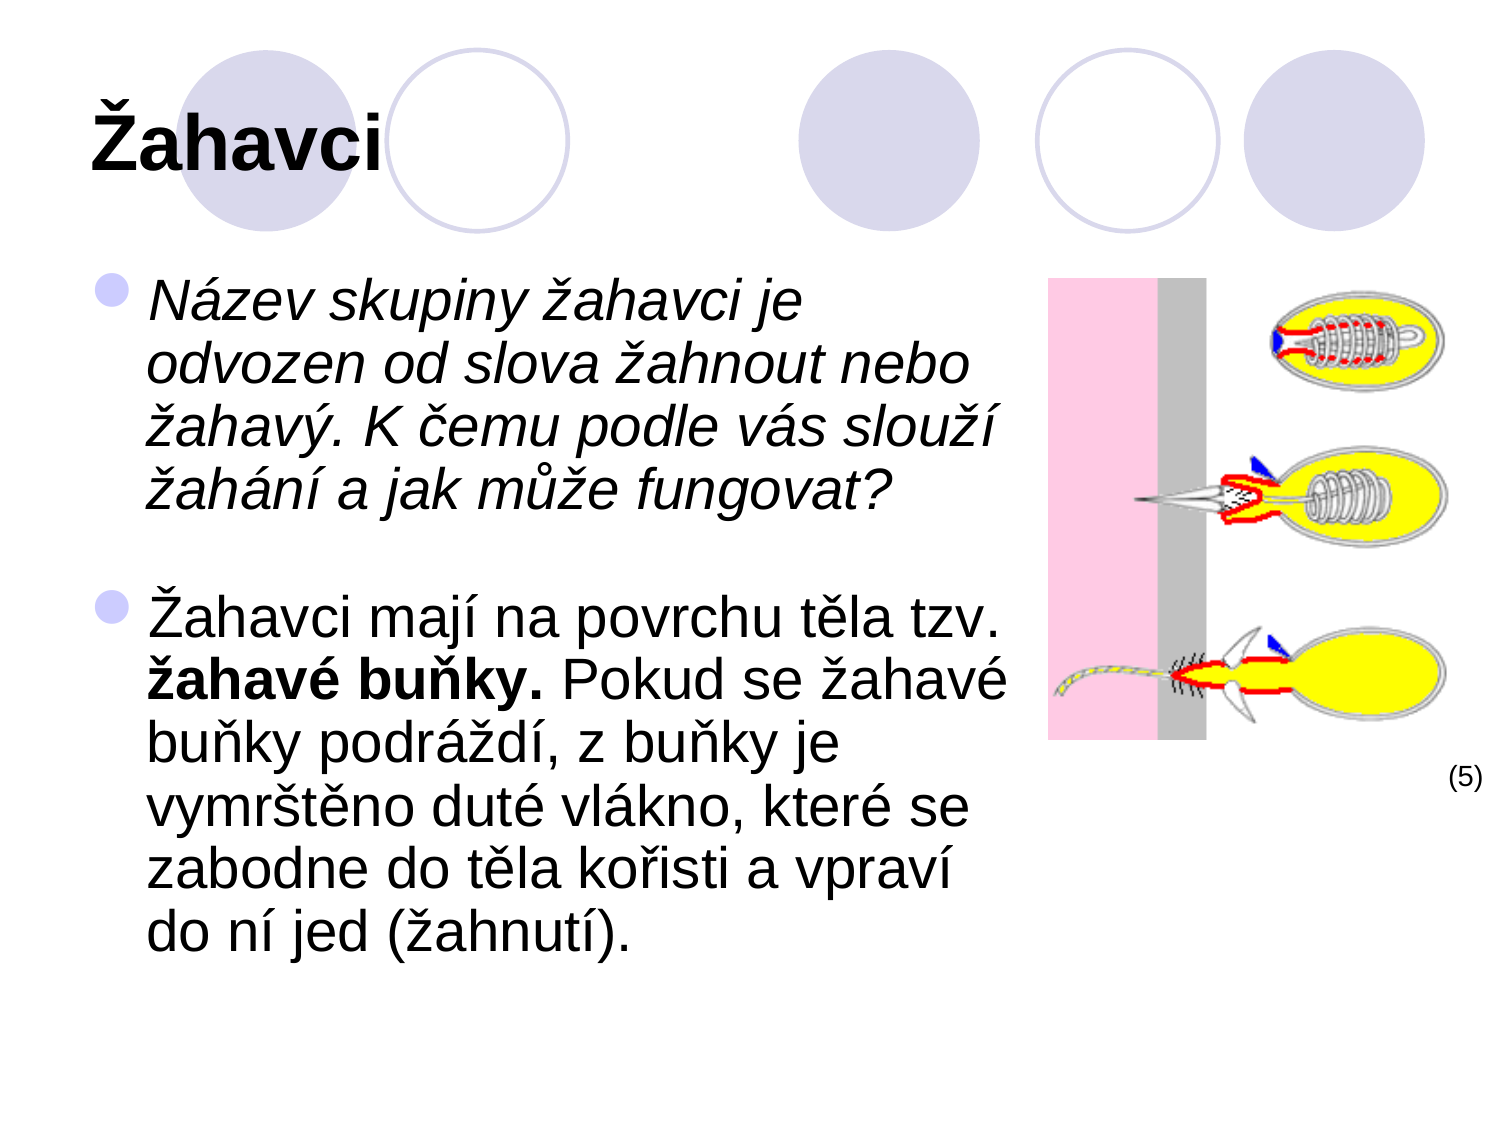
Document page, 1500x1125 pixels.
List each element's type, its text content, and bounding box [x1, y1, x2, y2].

title Žahavci [75, 45, 1426, 233]
text_box (5) [1433, 749, 1500, 801]
list Název skupiny žahavci je odvozen od slova žahnout nebo žahavý. K čemu podle vás slouží žahání a jak může fungovat? Žahavci mají na povrchu těla tzv. žahavé buňky. Pokud se žahavé buňky podráždí, z buňky je vymrštěno duté vlákno, které se zabodne do těla kořisti a vpraví do ní jed (žahnutí). [74, 262, 1043, 1006]
picture [1048, 278, 1474, 740]
